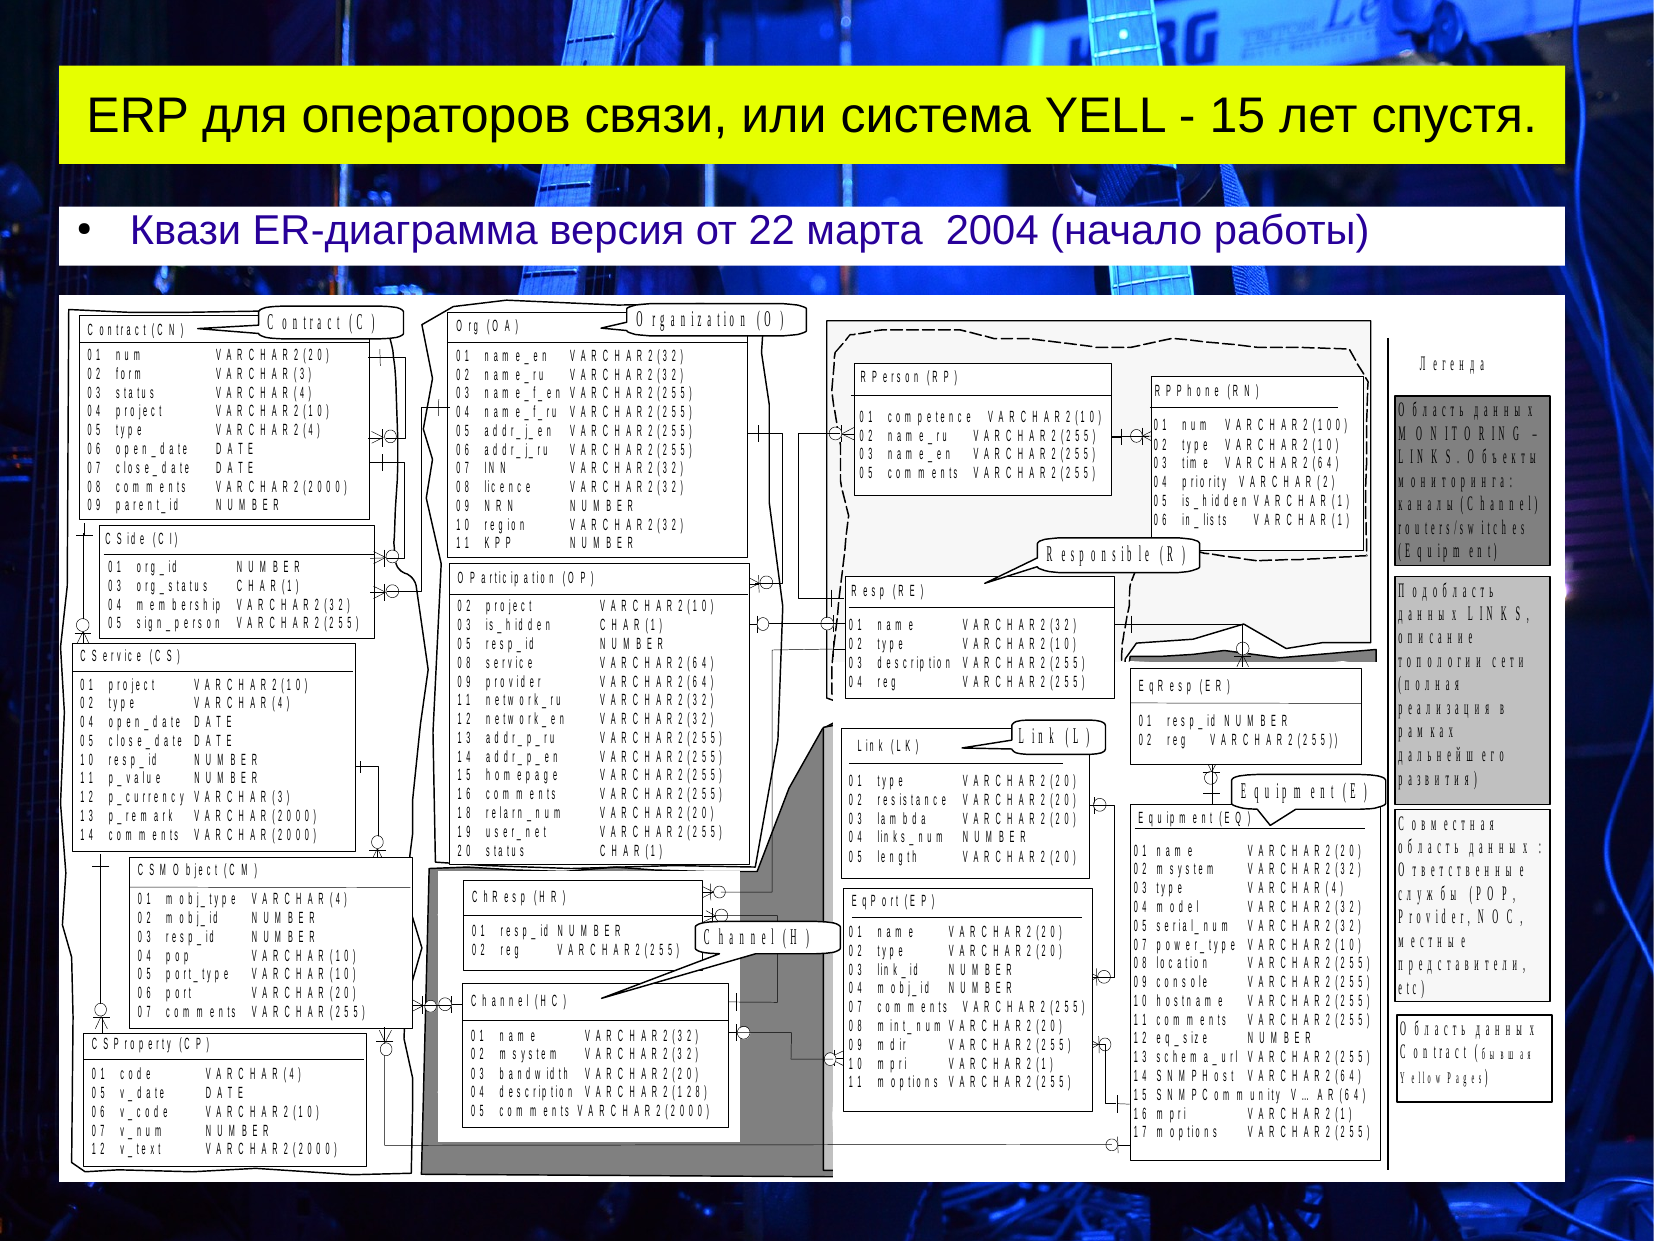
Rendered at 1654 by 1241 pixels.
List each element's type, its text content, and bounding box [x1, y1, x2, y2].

list Квази ER-диаграмма версия от 22 марта 2004 (начало работы) [59, 206, 1565, 266]
picture [0, 0, 1654, 1241]
title ERP для операторов связи, или система YELL - 15 лет спустя. [59, 65, 1566, 164]
